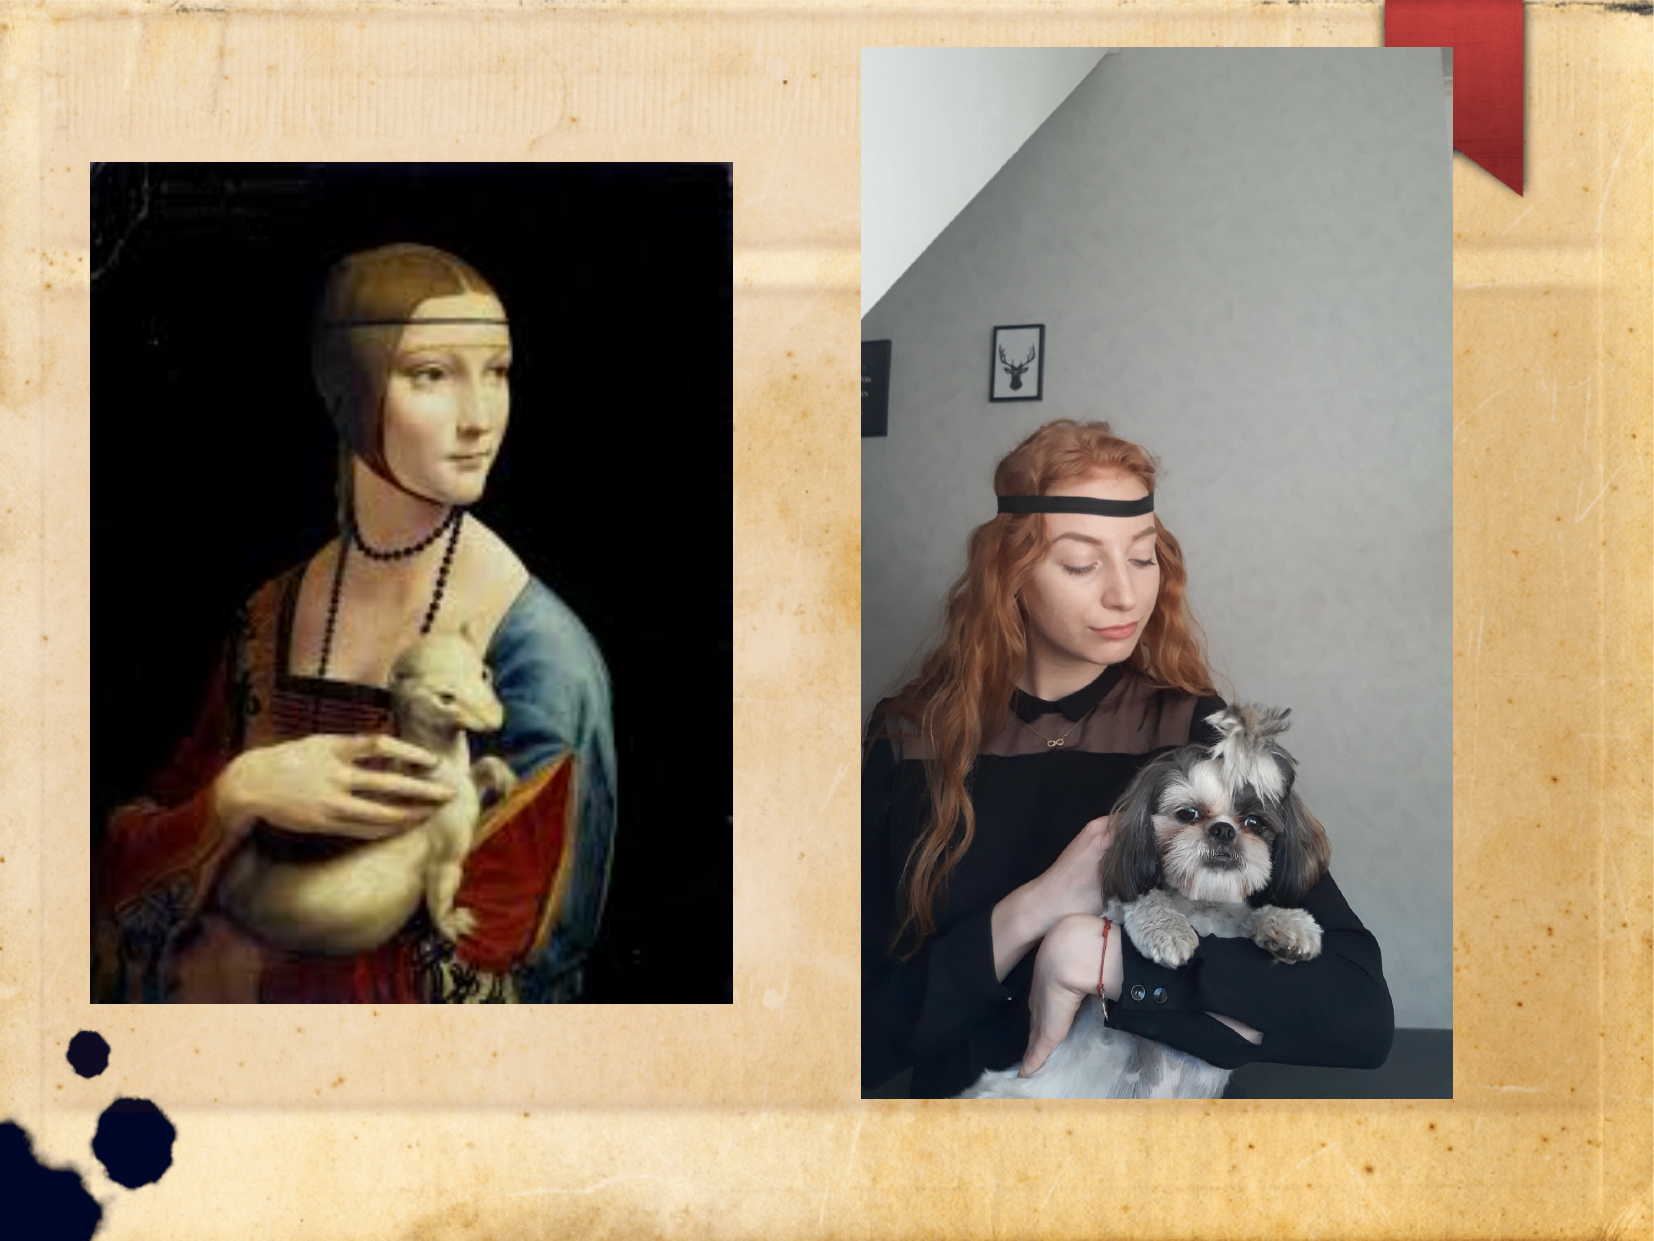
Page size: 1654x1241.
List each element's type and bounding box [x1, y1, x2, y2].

picture [90, 162, 733, 1004]
picture [861, 47, 1453, 1099]
